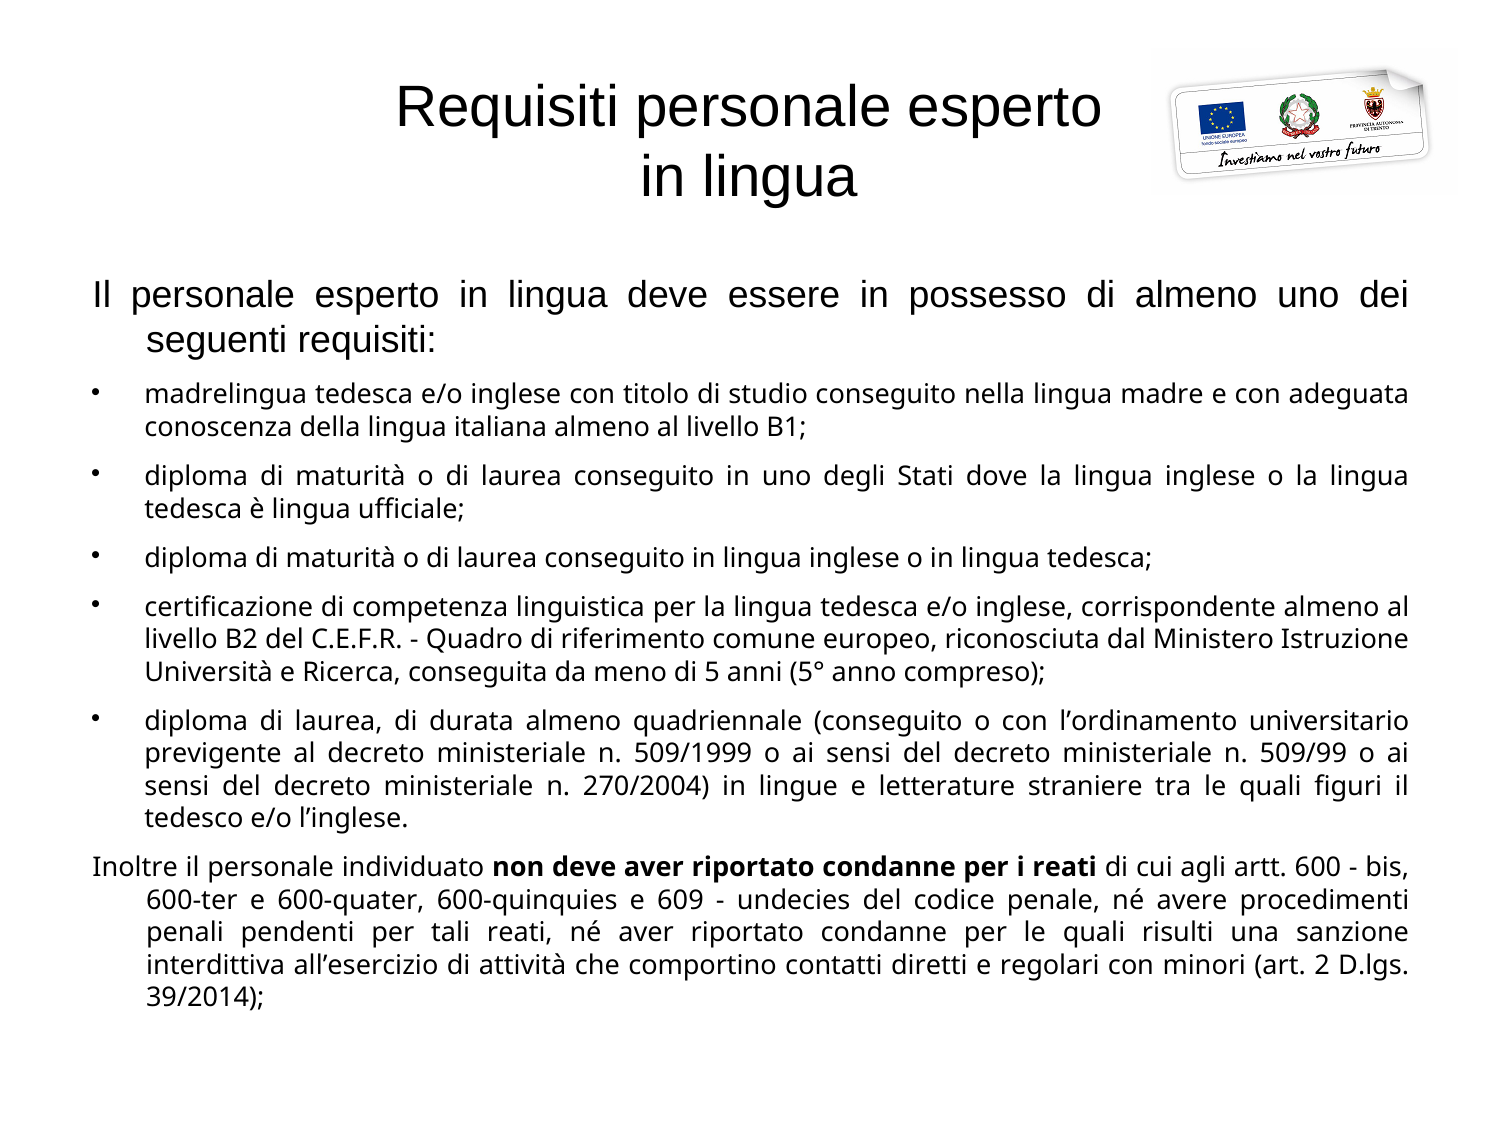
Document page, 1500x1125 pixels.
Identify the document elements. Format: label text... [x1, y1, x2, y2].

picture [1151, 48, 1459, 196]
title Requisiti personale esperto in lingua [75, 45, 1424, 232]
list Il personale esperto in lingua deve essere in possesso di almeno uno dei seguenti requisiti: madrelingua tedesca e/o inglese con titolo di studio conseguito nella lingua madre e con adeguata conoscenza della lingua italiana almeno al livello B1; diploma di maturità o di laurea conseguito in uno degli Stati dove la lingua inglese o la lingua tedesca è lingua ufficiale; diploma di maturità o di laurea conseguito in lingua inglese o in lingua tedesca; certificazione di competenza linguistica per la lingua tedesca e/o inglese, corrispondente almeno al livello B2 del C.E.F.R. - Quadro di riferimento comune europeo, riconosciuta dal Ministero Istruzione Università e Ricerca, conseguita da meno di 5 anni (5° anno compreso); diploma di laurea, di durata almeno quadriennale (conseguito o con l’ordinamento universitario previgente al decreto ministeriale n. 509/1999 o ai sensi del decreto ministeriale n. 509/99 o ai sensi del decreto ministeriale n. 270/2004) in lingue e letterature straniere tra le quali figuri il tedesco e/o l’inglese. Inoltre il personale individuato non deve aver riportato condanne per i reati di cui agli artt. 600 - bis, 600-ter e 600-quater, 600-quinquies e 609 - undecies del codice penale, né avere procedimenti penali pendenti per tali reati, né aver riportato condanne per le quali risulti una sanzione interdittiva all’esercizio di attività che comportino contatti diretti e regolari con minori (art. 2 D.lgs. 39/2014); [75, 262, 1424, 1059]
